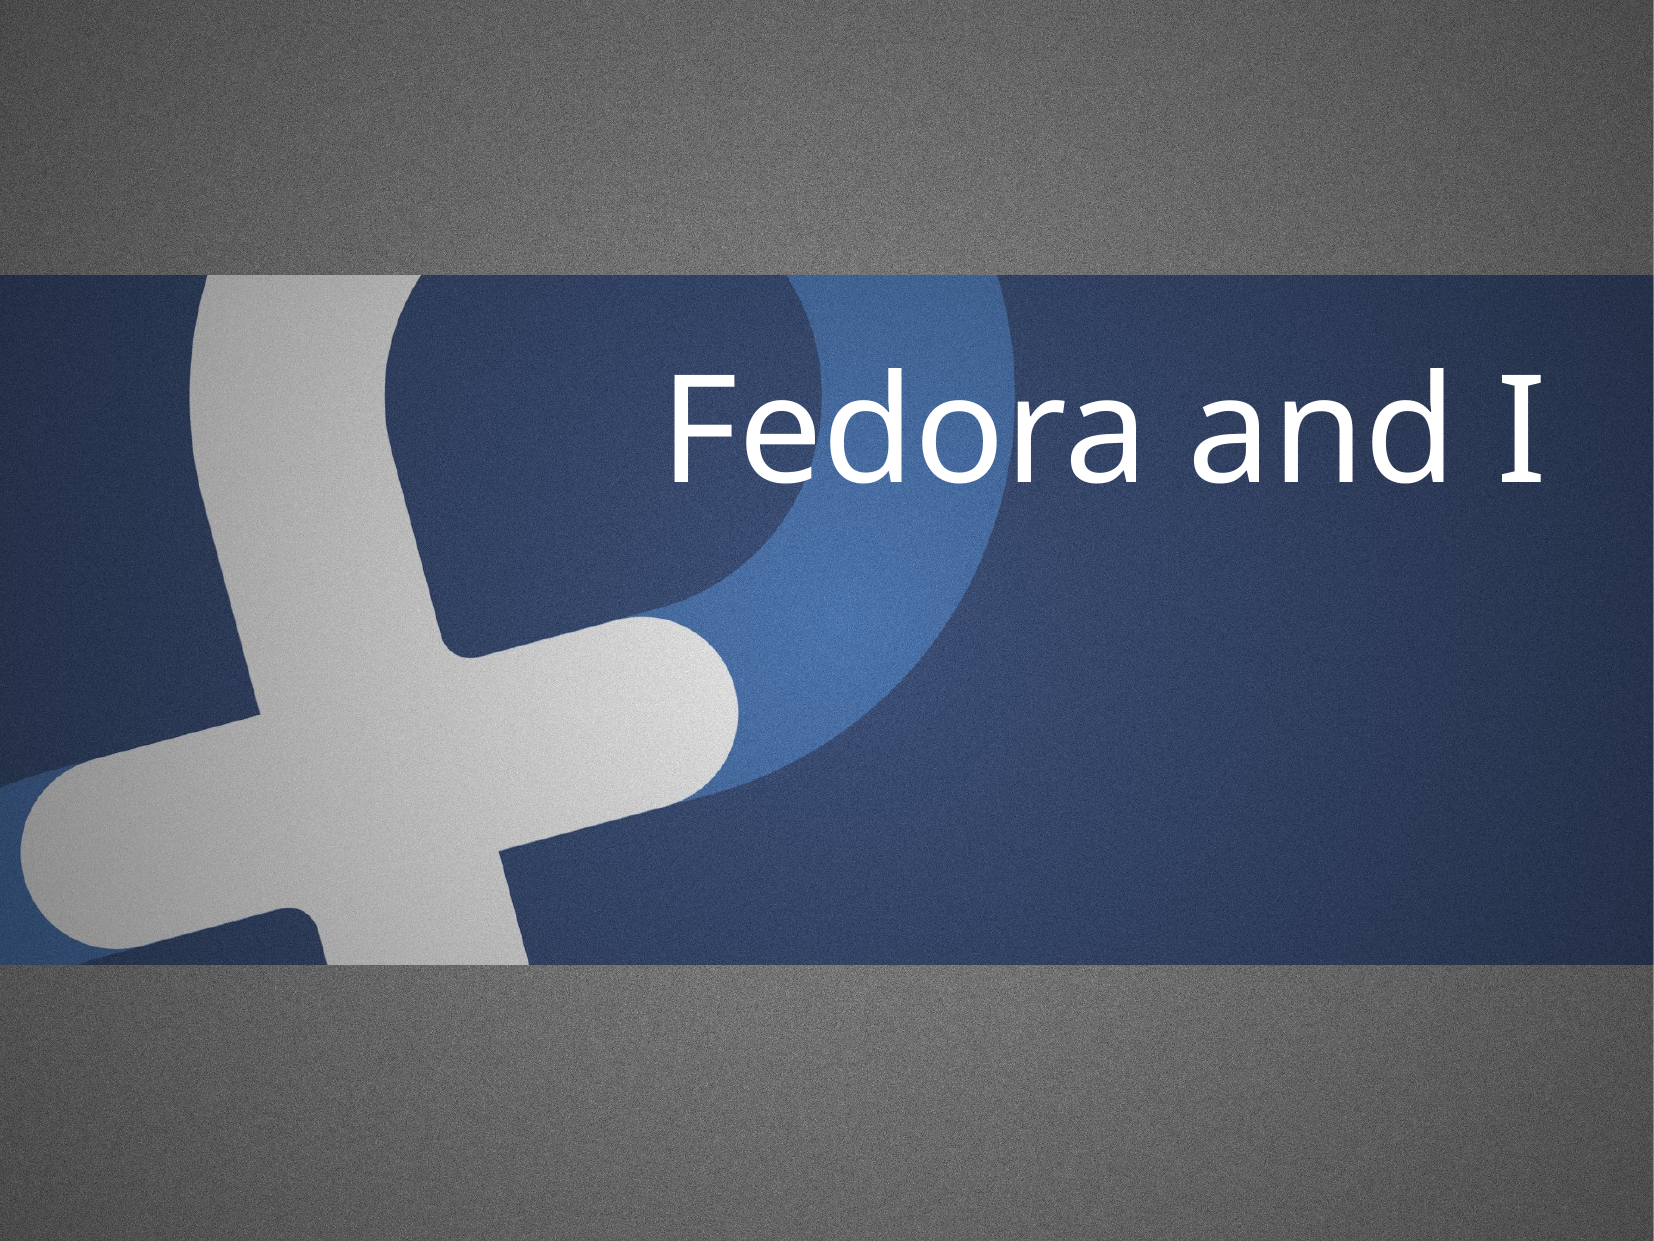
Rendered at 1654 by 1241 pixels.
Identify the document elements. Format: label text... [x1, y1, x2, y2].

text_box Fedora and I [447, 315, 1562, 654]
picture [0, 0, 1654, 1241]
